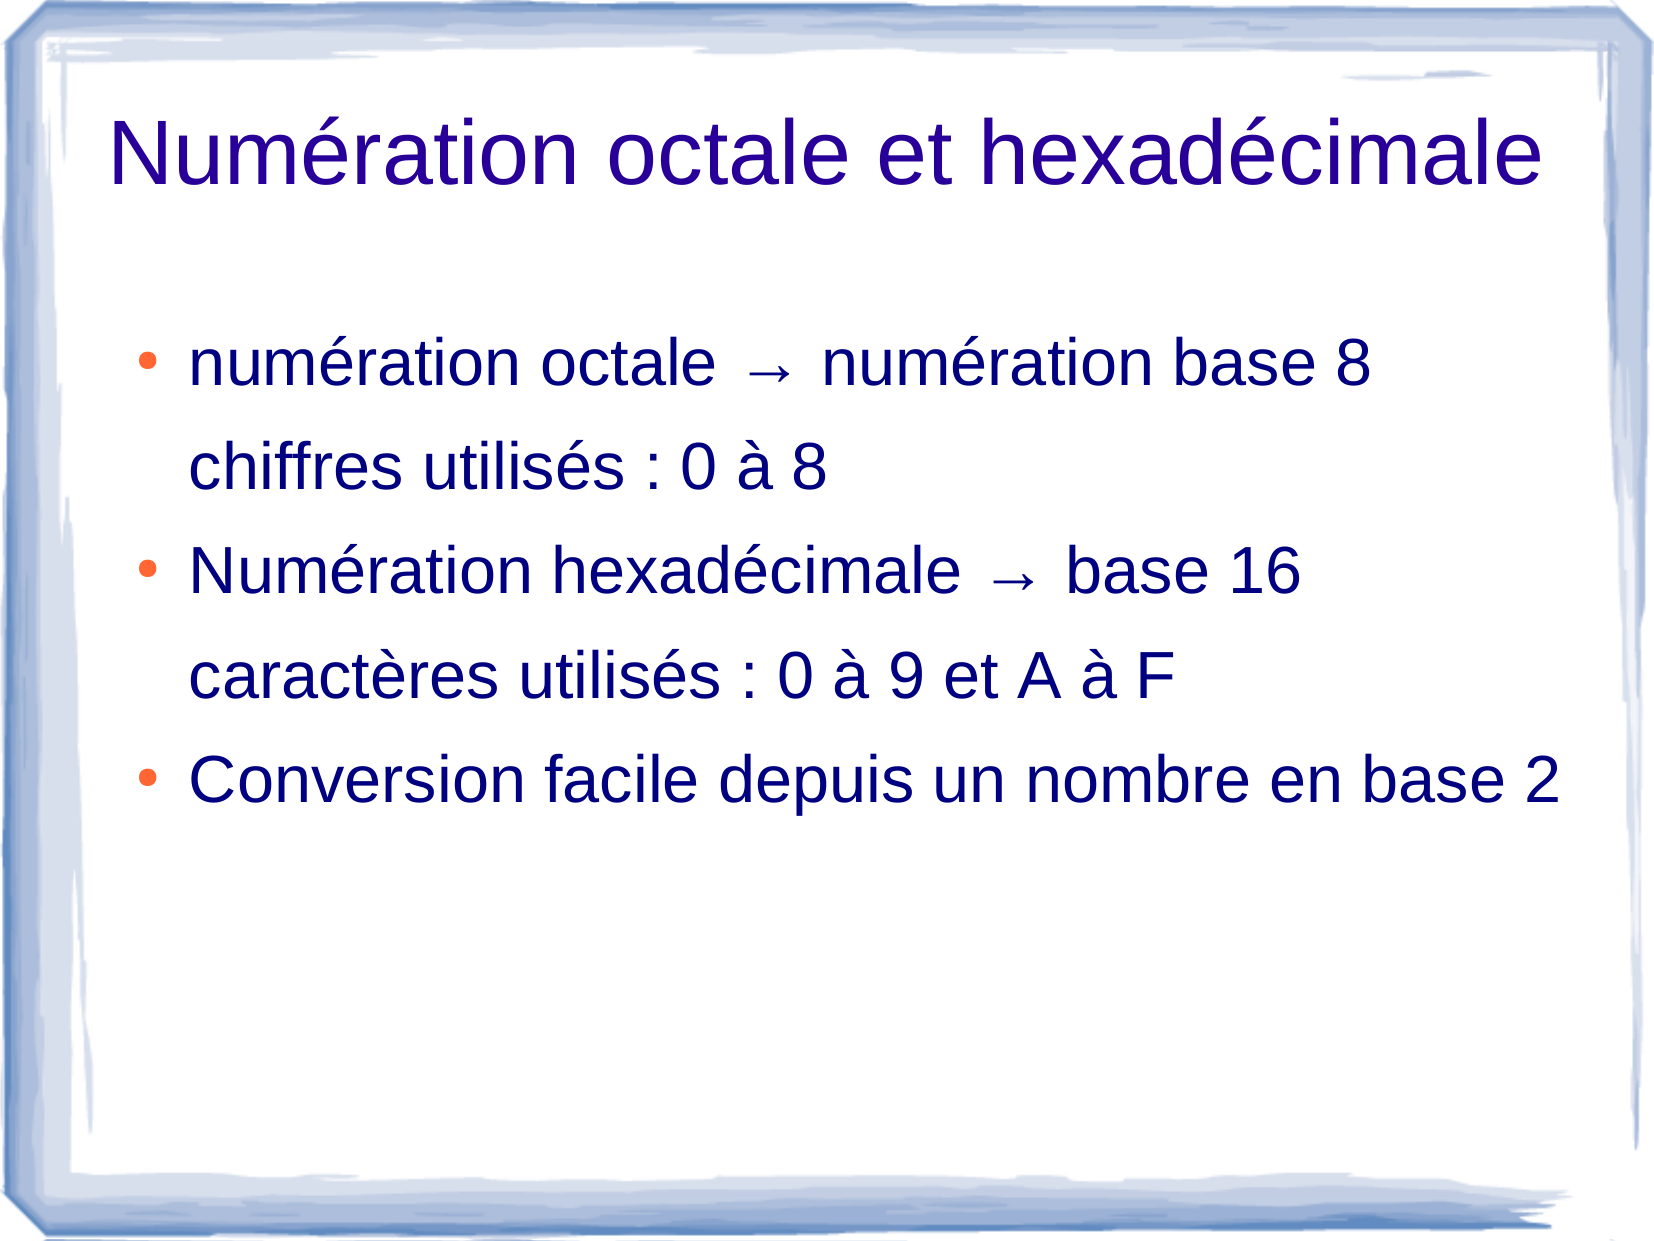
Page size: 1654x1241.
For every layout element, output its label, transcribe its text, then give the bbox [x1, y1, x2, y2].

title Numération octale et hexadécimale [82, 49, 1571, 257]
list numération octale → numération base 8 chiffres utilisés : 0 à 8 Numération hexadécimale → base 16 caractères utilisés : 0 à 9 et A à F Conversion facile depuis un nombre en base 2 [118, 324, 1571, 1045]
picture [0, 0, 1654, 1241]
